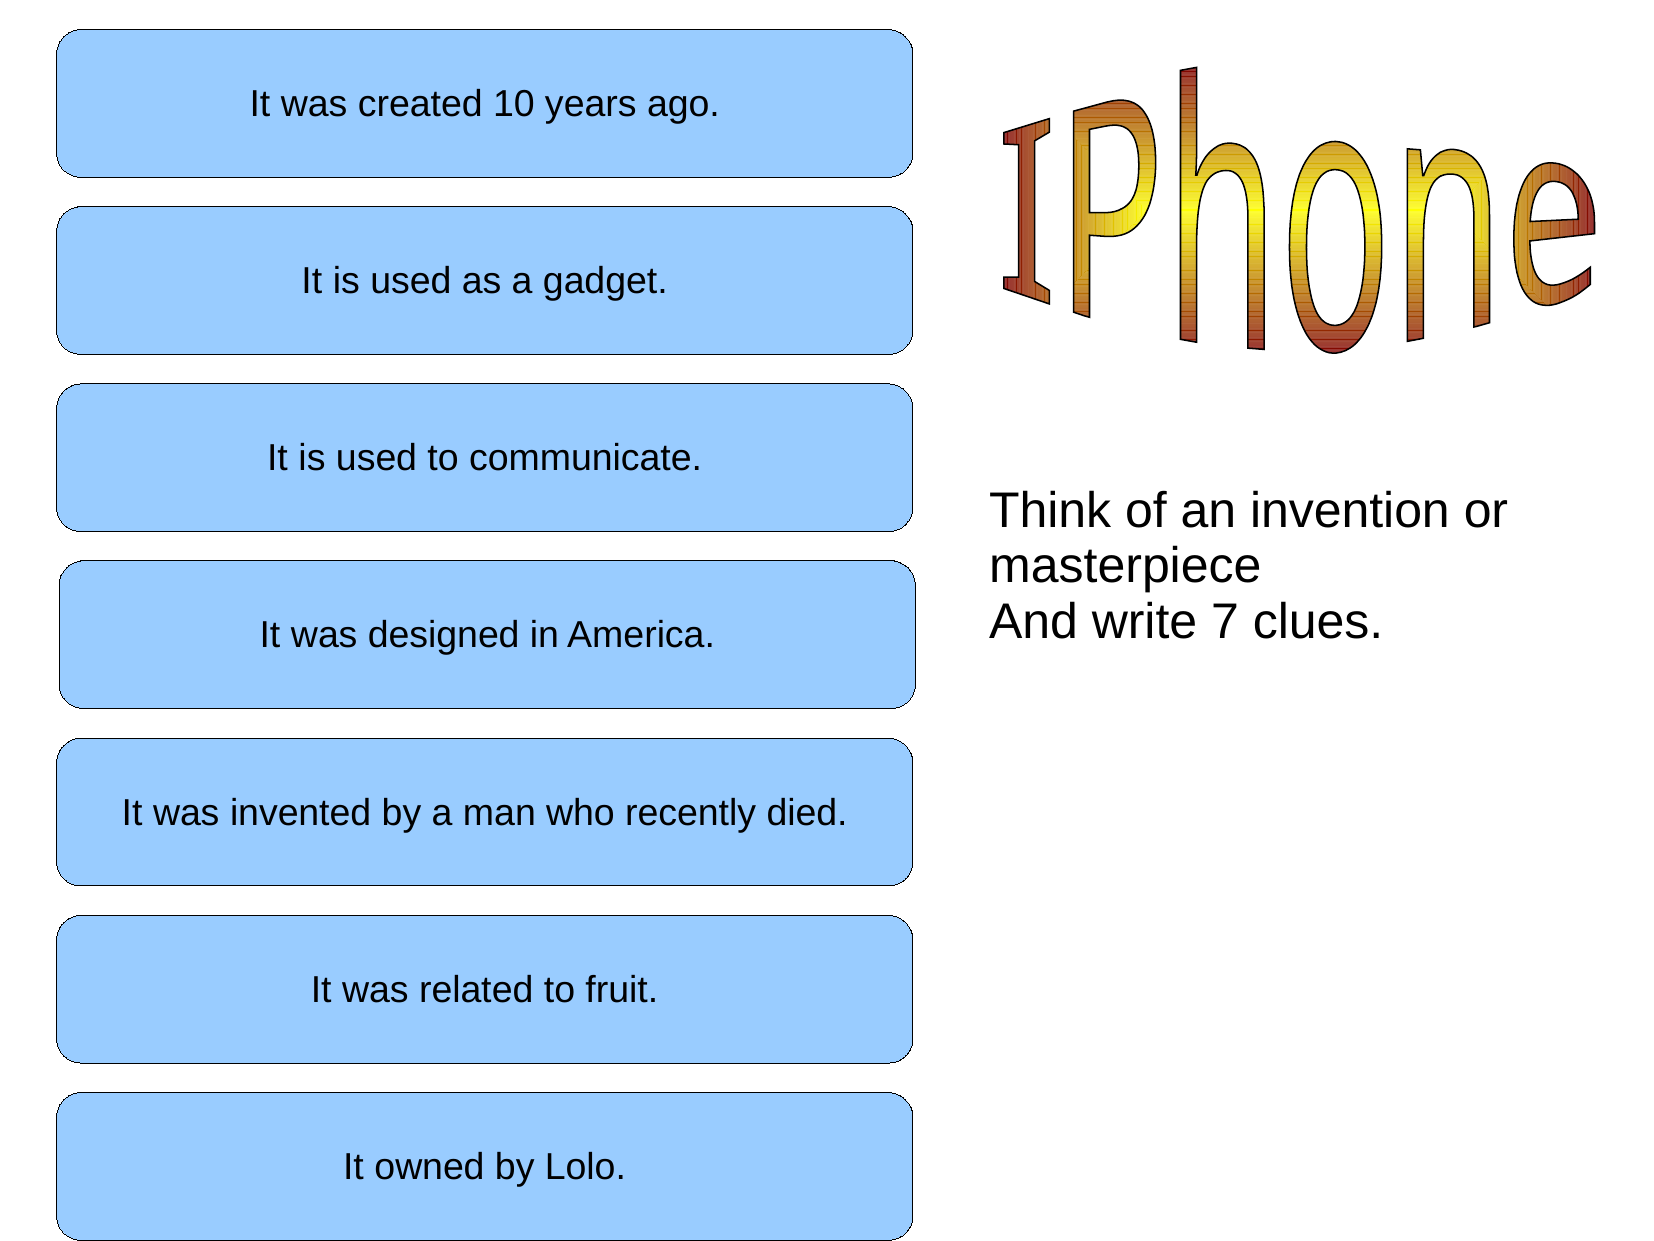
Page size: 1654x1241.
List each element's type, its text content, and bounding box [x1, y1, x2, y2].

text_box It is used as a gadget. [56, 206, 913, 355]
text_box IPhone [1289, 141, 1382, 354]
text_box IPhone [1073, 100, 1156, 318]
text_box IPhone [1513, 162, 1595, 306]
text_box IPhone [1003, 118, 1050, 304]
text_box It was created 10 years ago. [56, 29, 913, 178]
text_box It owned by Lolo. [56, 1092, 913, 1241]
text_box IPhone [1180, 67, 1265, 350]
text_box It was designed in America. [59, 560, 916, 709]
text_box Think of an invention or masterpiece And write 7 clues. [974, 474, 1625, 964]
text_box IPhone [1407, 148, 1490, 342]
text_box It is used to communicate. [56, 383, 913, 532]
text_box It was related to fruit. [56, 915, 913, 1064]
text_box It was invented by a man who recently died. [56, 738, 913, 886]
